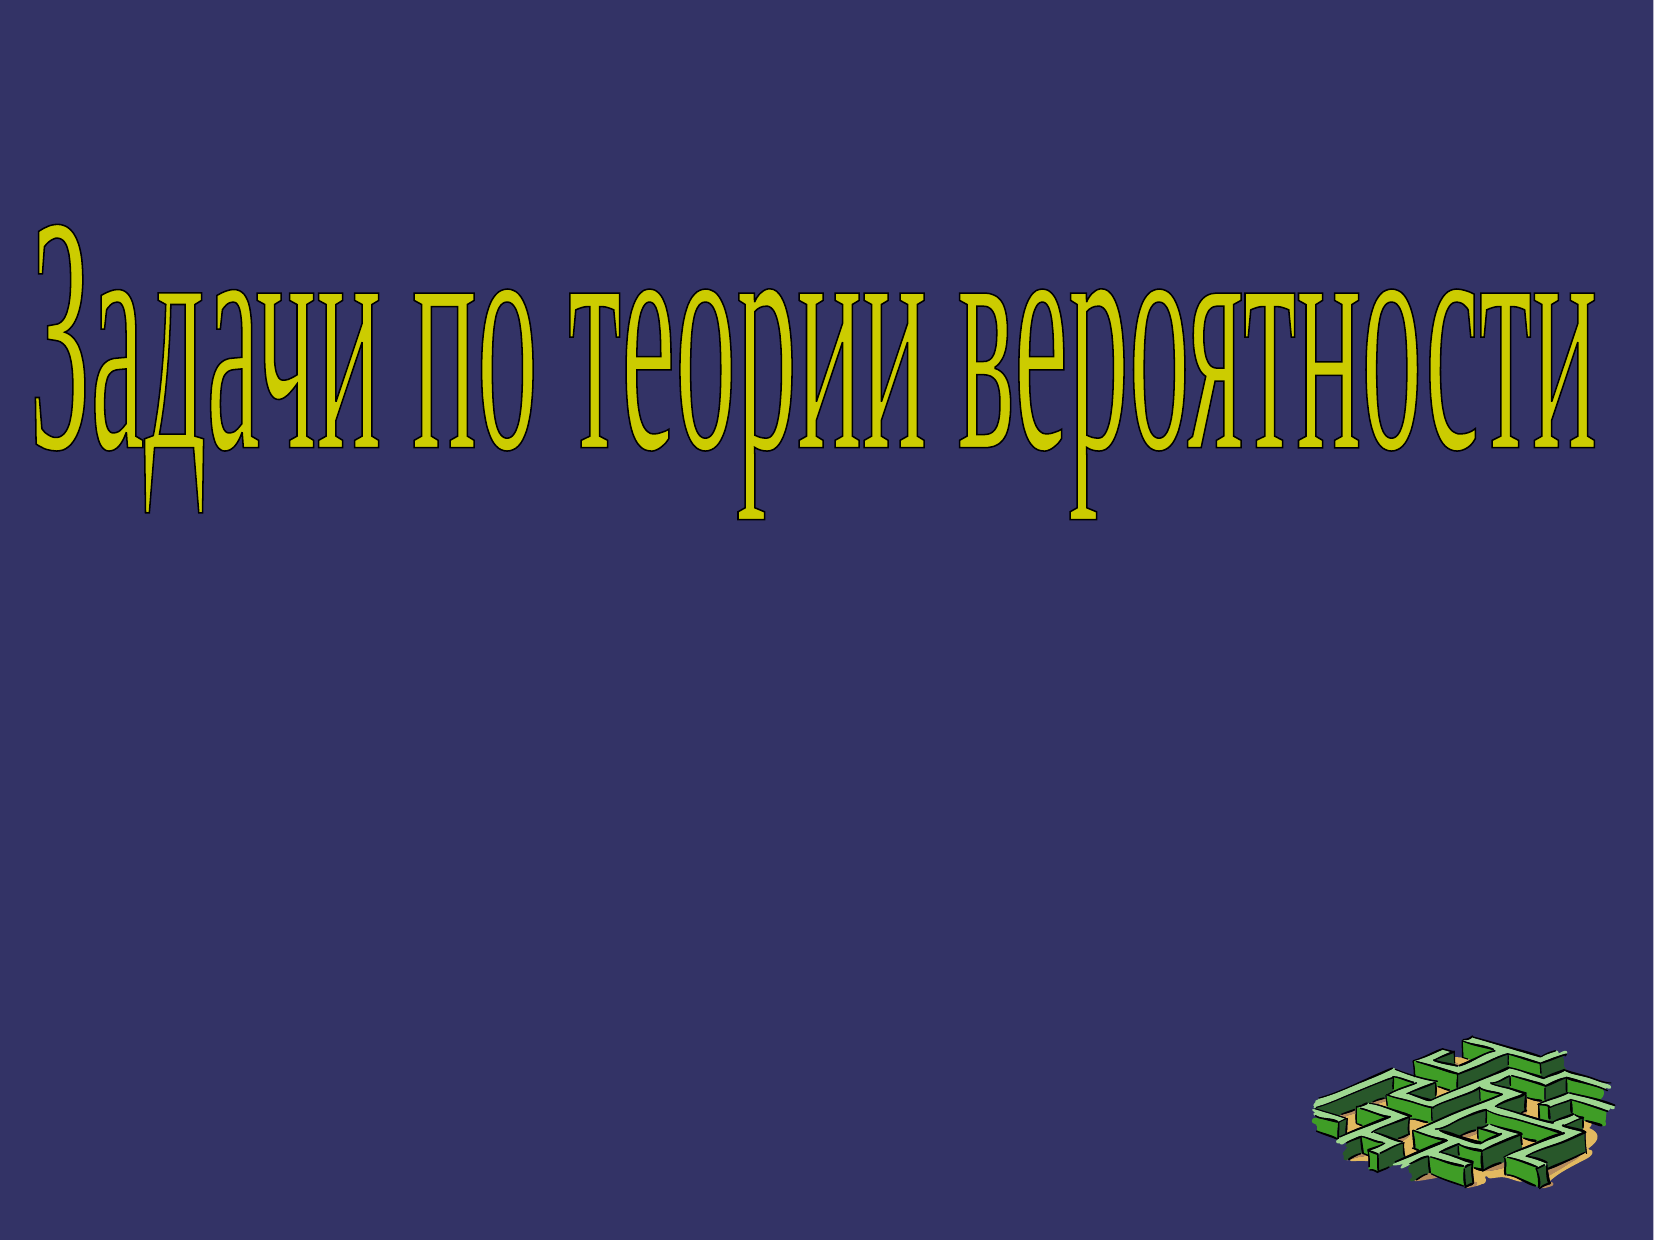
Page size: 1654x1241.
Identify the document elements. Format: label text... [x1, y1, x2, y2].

text_box Задачи по теории вероятности [1187, 293, 1242, 448]
text_box Задачи по теории вероятности [1245, 293, 1295, 448]
text_box Задачи по теории вероятности [1534, 293, 1595, 448]
text_box Задачи по теории вероятности [679, 289, 732, 452]
text_box Задачи по теории вероятности [626, 289, 672, 452]
text_box Задачи по теории вероятности [1480, 293, 1531, 448]
text_box Задачи по теории вероятности [414, 293, 475, 448]
text_box Задачи по теории вероятности [1366, 289, 1418, 452]
text_box Задачи по теории вероятности [1018, 289, 1064, 452]
text_box Задачи по теории вероятности [959, 293, 1011, 448]
text_box Задачи по теории вероятности [210, 289, 259, 452]
text_box Задачи по теории вероятности [1070, 288, 1125, 520]
text_box Задачи по теории вероятности [1133, 289, 1186, 452]
text_box Задачи по теории вероятности [799, 293, 860, 448]
text_box Задачи по теории вероятности [318, 293, 379, 448]
text_box Задачи по теории вероятности [569, 293, 620, 448]
text_box Задачи по теории вероятности [257, 293, 314, 448]
text_box Задачи по теории вероятности [35, 224, 85, 452]
text_box Задачи по теории вероятности [1429, 289, 1476, 452]
text_box Задачи по теории вероятности [481, 289, 534, 452]
text_box Задачи по теории вероятности [864, 293, 925, 448]
text_box Задачи по теории вероятности [738, 288, 793, 520]
text_box Задачи по теории вероятности [1298, 293, 1359, 448]
text_box Задачи по теории вероятности [144, 292, 204, 513]
text_box Задачи по теории вероятности [94, 289, 143, 452]
